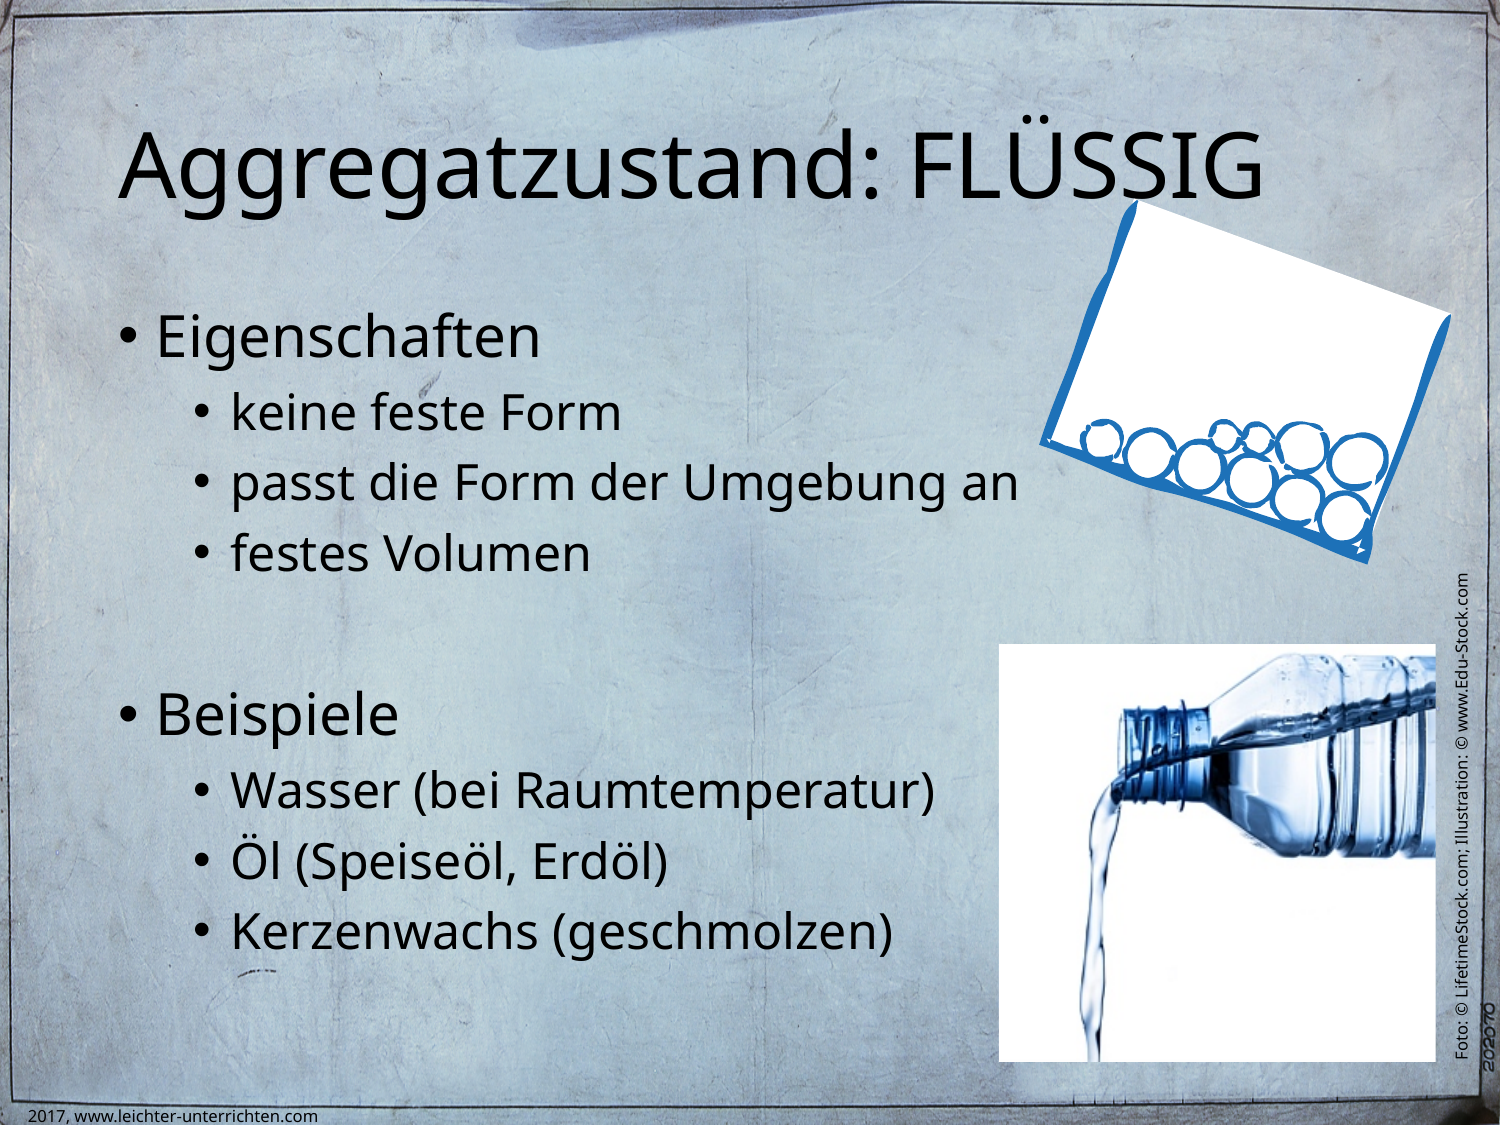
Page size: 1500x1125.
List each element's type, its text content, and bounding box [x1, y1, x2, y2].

title Aggregatzustand: FLÜSSIG [103, 59, 1397, 278]
list Eigenschaften keine feste Form passt die Form der Umgebung an festes Volumen Beispiele Wasser (bei Raumtemperatur) Öl (Speiseöl, Erdöl) Kerzenwachs (geschmolzen) [103, 299, 1397, 1014]
text_box Foto: © LifetimeStock.com; Illustration: © www.Edu-Stock.com [1443, 557, 1479, 1076]
picture [0, 0, 1500, 1125]
